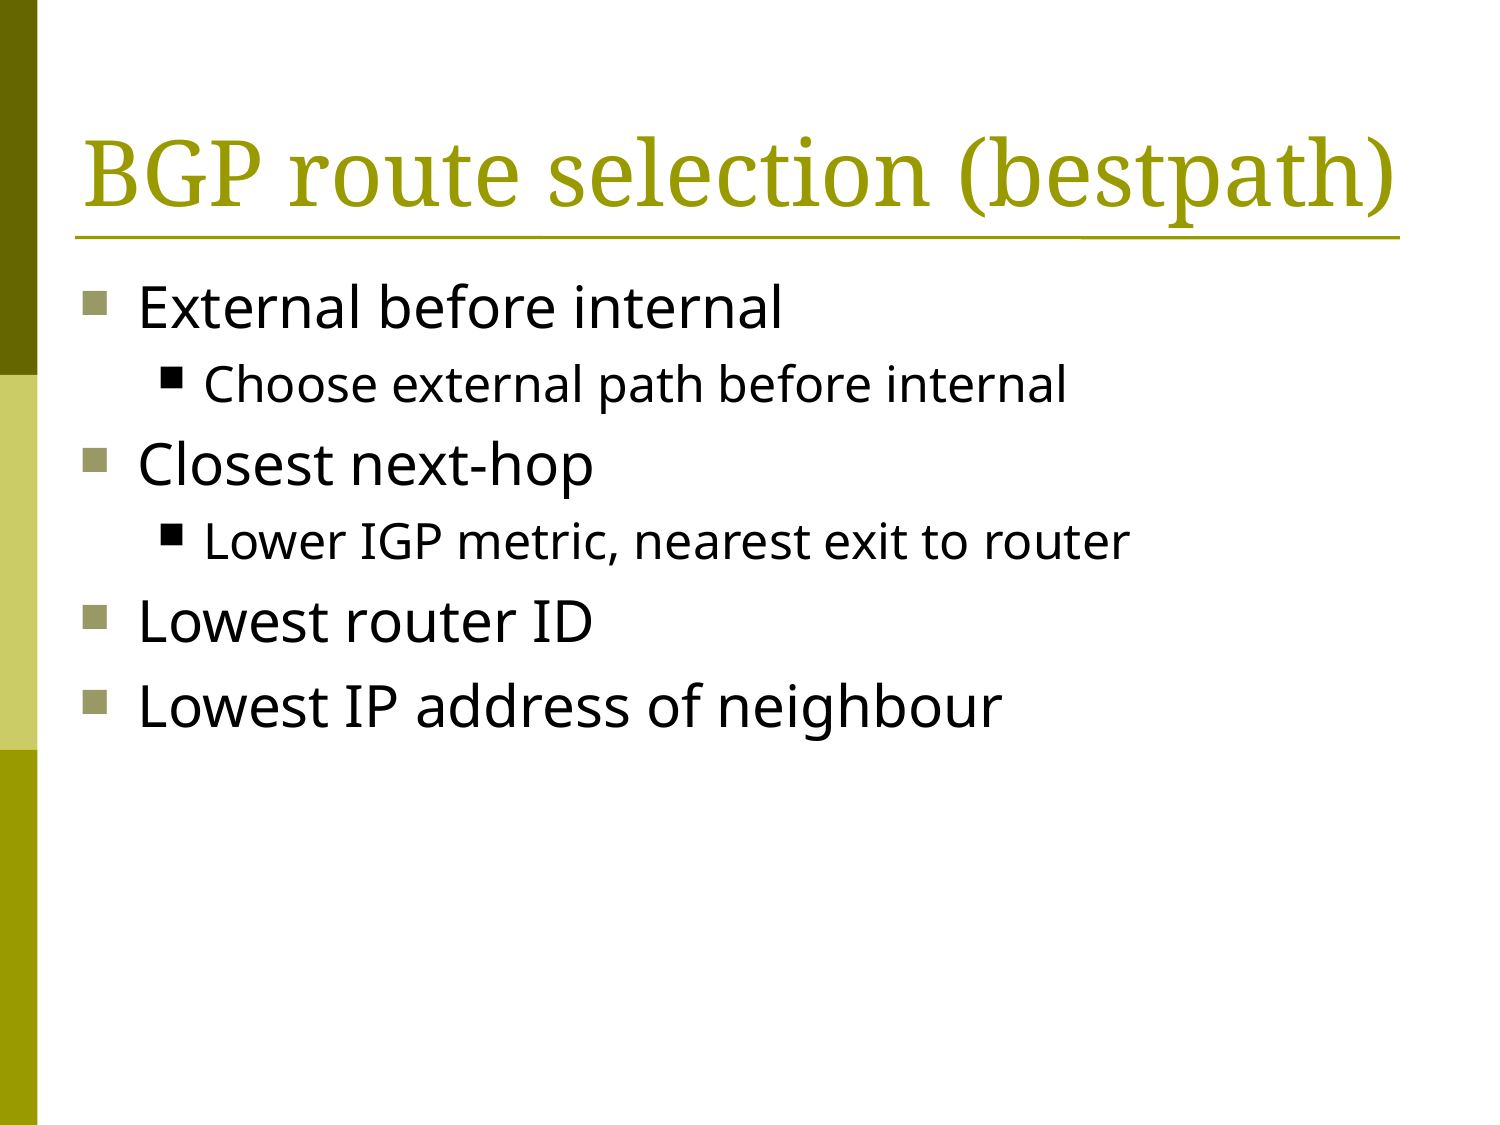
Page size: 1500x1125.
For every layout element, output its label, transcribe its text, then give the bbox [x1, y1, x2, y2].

title BGP route selection (bestpath) [75, 0, 1425, 233]
subtitle External before internal Choose external path before internal Closest next-hop Lower IGP metric, nearest exit to router Lowest router ID Lowest IP address of neighbour [75, 262, 1425, 1006]
